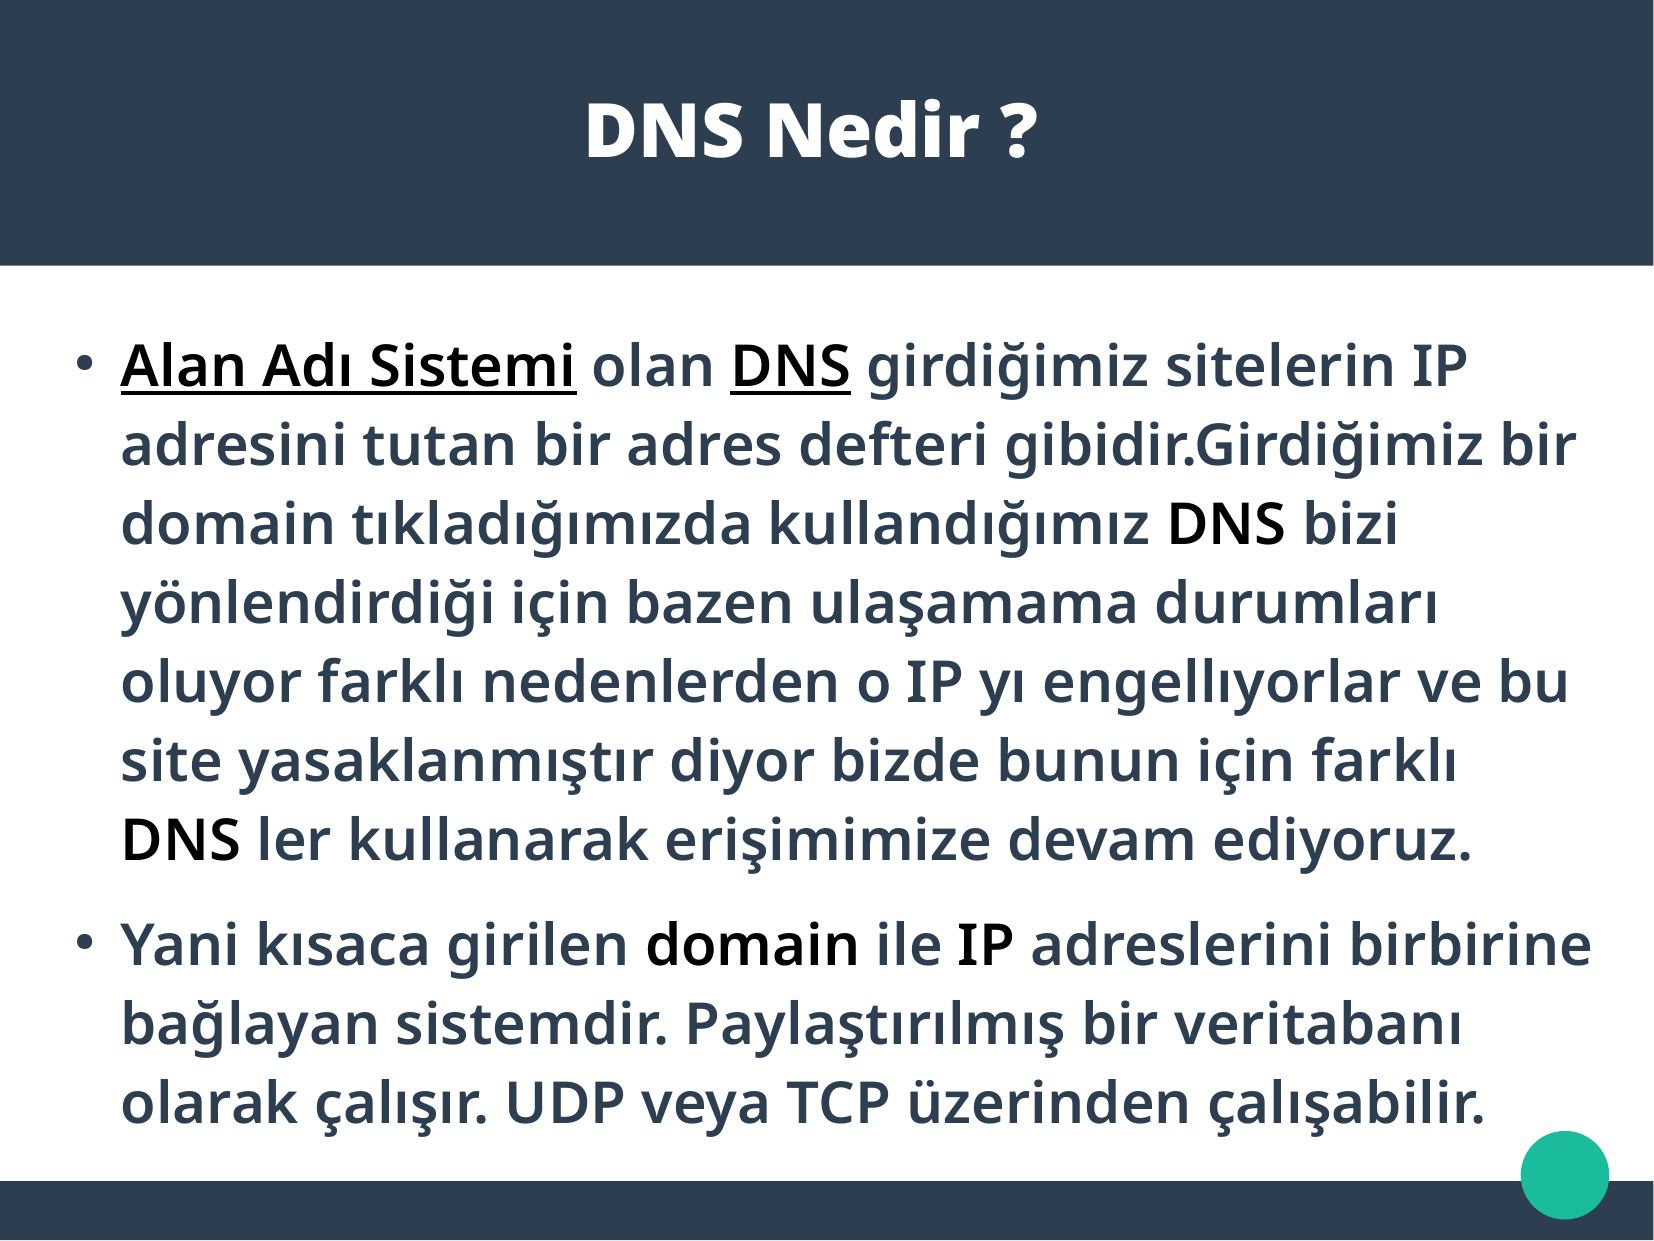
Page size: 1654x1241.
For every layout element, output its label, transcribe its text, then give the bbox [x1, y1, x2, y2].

list Alan Adı Sistemi olan DNS girdiğimiz sitelerin IP adresini tutan bir adres defteri gibidir.Girdiğimiz bir domain tıkladığımızda kullandığımız DNS bizi yönlendirdiği için bazen ulaşamama durumları oluyor farklı nedenlerden o IP yı engellıyorlar ve bu site yasaklanmıştır diyor bizde bunun için farklı DNS ler kullanarak erişimimize devam ediyoruz. Yani kısaca girilen domain ile IP adreslerini birbirine bağlayan sistemdir. Paylaştırılmış bir veritabanı olarak çalışır. UDP veya TCP üzerinden çalışabilir. [59, 324, 1595, 1152]
title DNS Nedir ? [59, 49, 1595, 207]
